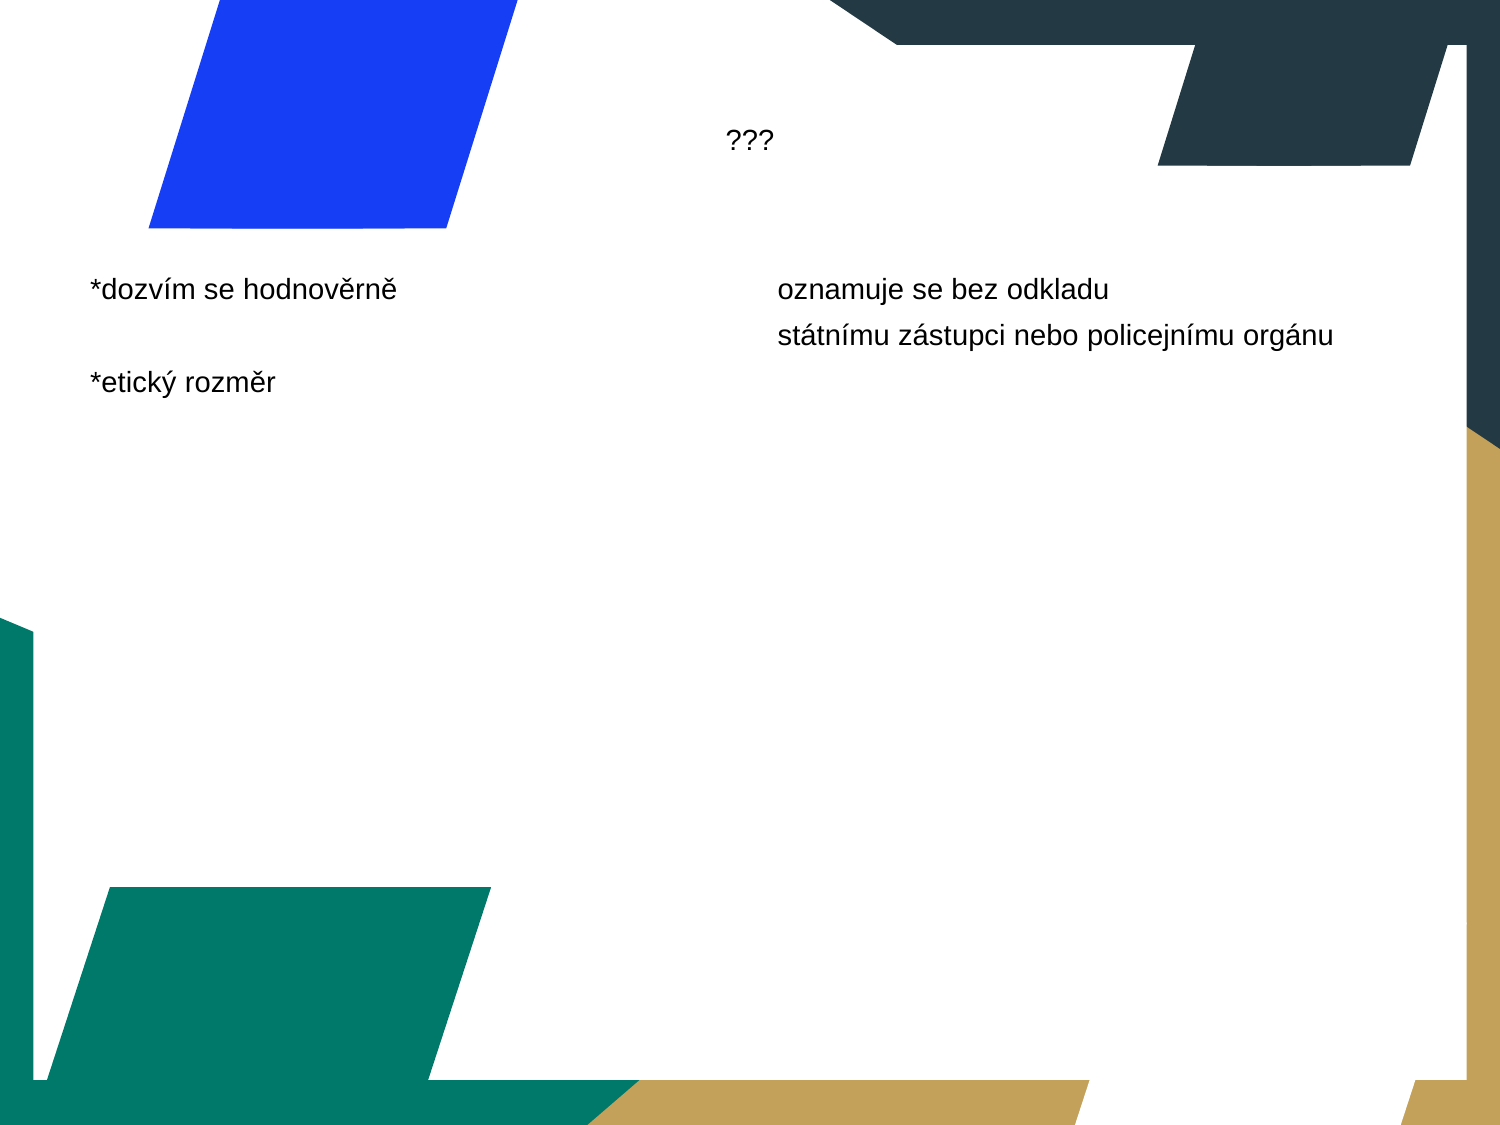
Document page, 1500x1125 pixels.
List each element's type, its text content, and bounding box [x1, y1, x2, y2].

list oznamuje se bez odkladu státnímu zástupci nebo policejnímu orgánu [762, 262, 1425, 1005]
title ??? [75, 45, 1425, 233]
list *dozvím se hodnověrně *etický rozměr [75, 262, 738, 1005]
